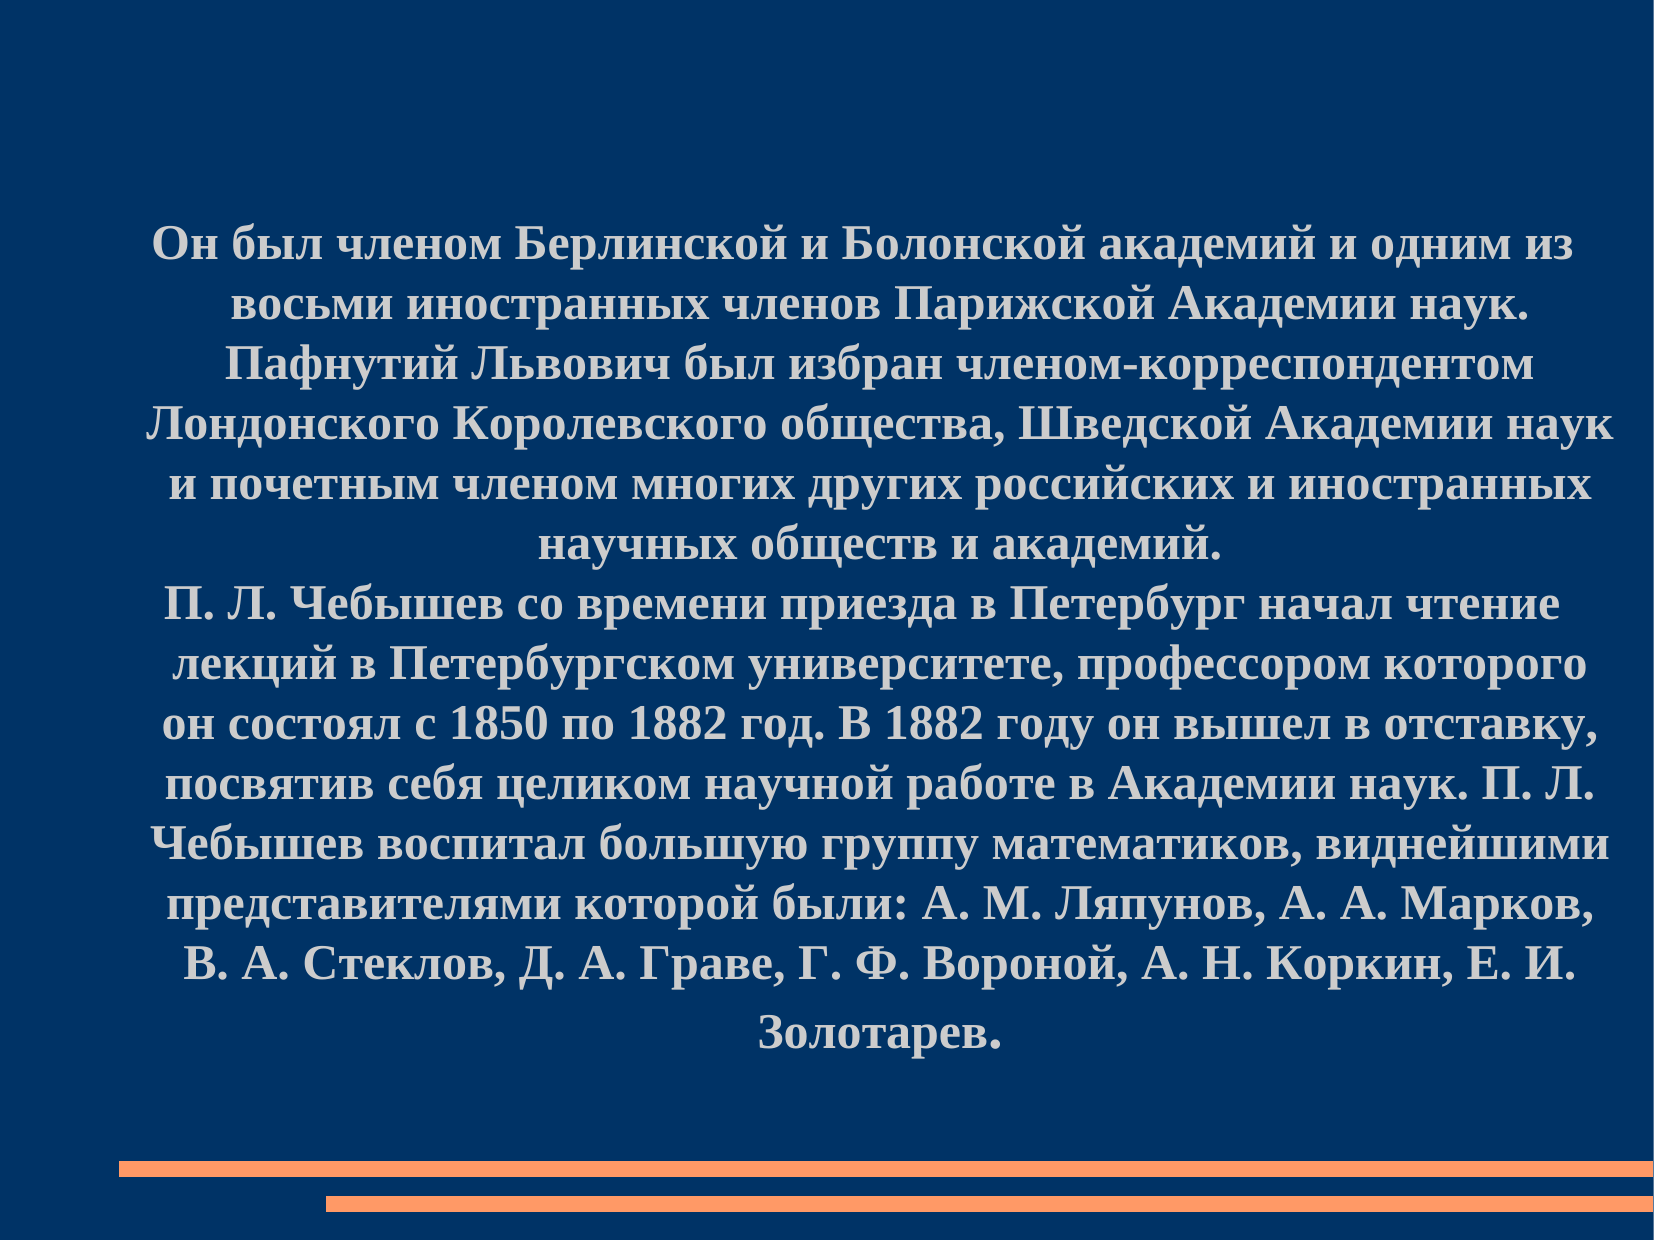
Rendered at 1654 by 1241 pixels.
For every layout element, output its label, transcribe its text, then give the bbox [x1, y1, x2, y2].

subtitle Он был членом Берлинской и Болонской академий и одним из восьми иностранных членов Парижской Академии наук. Пафнутий Львович был избран членом-корреспондентом Лондонского Королевского общества, Шведской Академии наук и почетным членом многих других российских и иностранных научных обществ и академий. П. Л. Чебышев со времени приезда в Петербург начал чтение лекций в Петербургском университете, профессором которого он состоял с 1850 по 1882 год. В 1882 году он вышел в отставку, посвятив себя целиком научной работе в Академии наук. П. Л. Чебышев воспитал большую группу математиков, виднейшими представителями которой были: А. М. Ляпунов, А. А. Марков, В. А. Стеклов, Д. А. Граве, Г. Ф. Вороной, А. Н. Коркин, Е. И. Золотарев. [0, 29, 1619, 1241]
